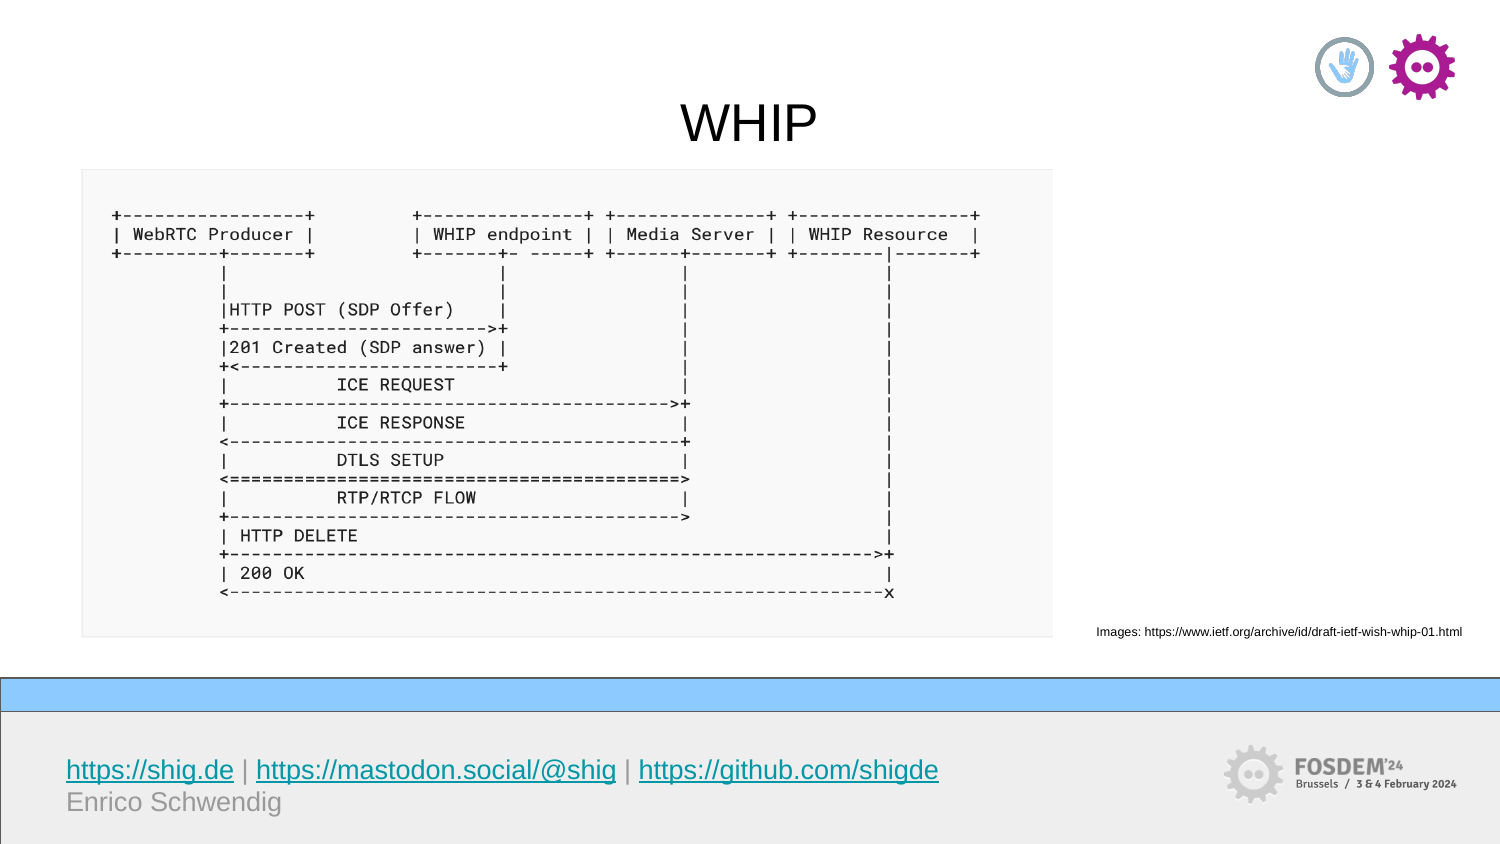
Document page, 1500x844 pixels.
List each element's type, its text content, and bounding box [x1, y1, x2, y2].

picture [77, 166, 1053, 641]
title WHIP [51, 72, 1449, 167]
picture [1389, 34, 1455, 100]
picture [1312, 34, 1377, 72]
text_box Images: https://www.ietf.org/archive/id/draft-ietf-wish-whip-01.html [1081, 609, 1488, 655]
picture [1217, 737, 1467, 814]
